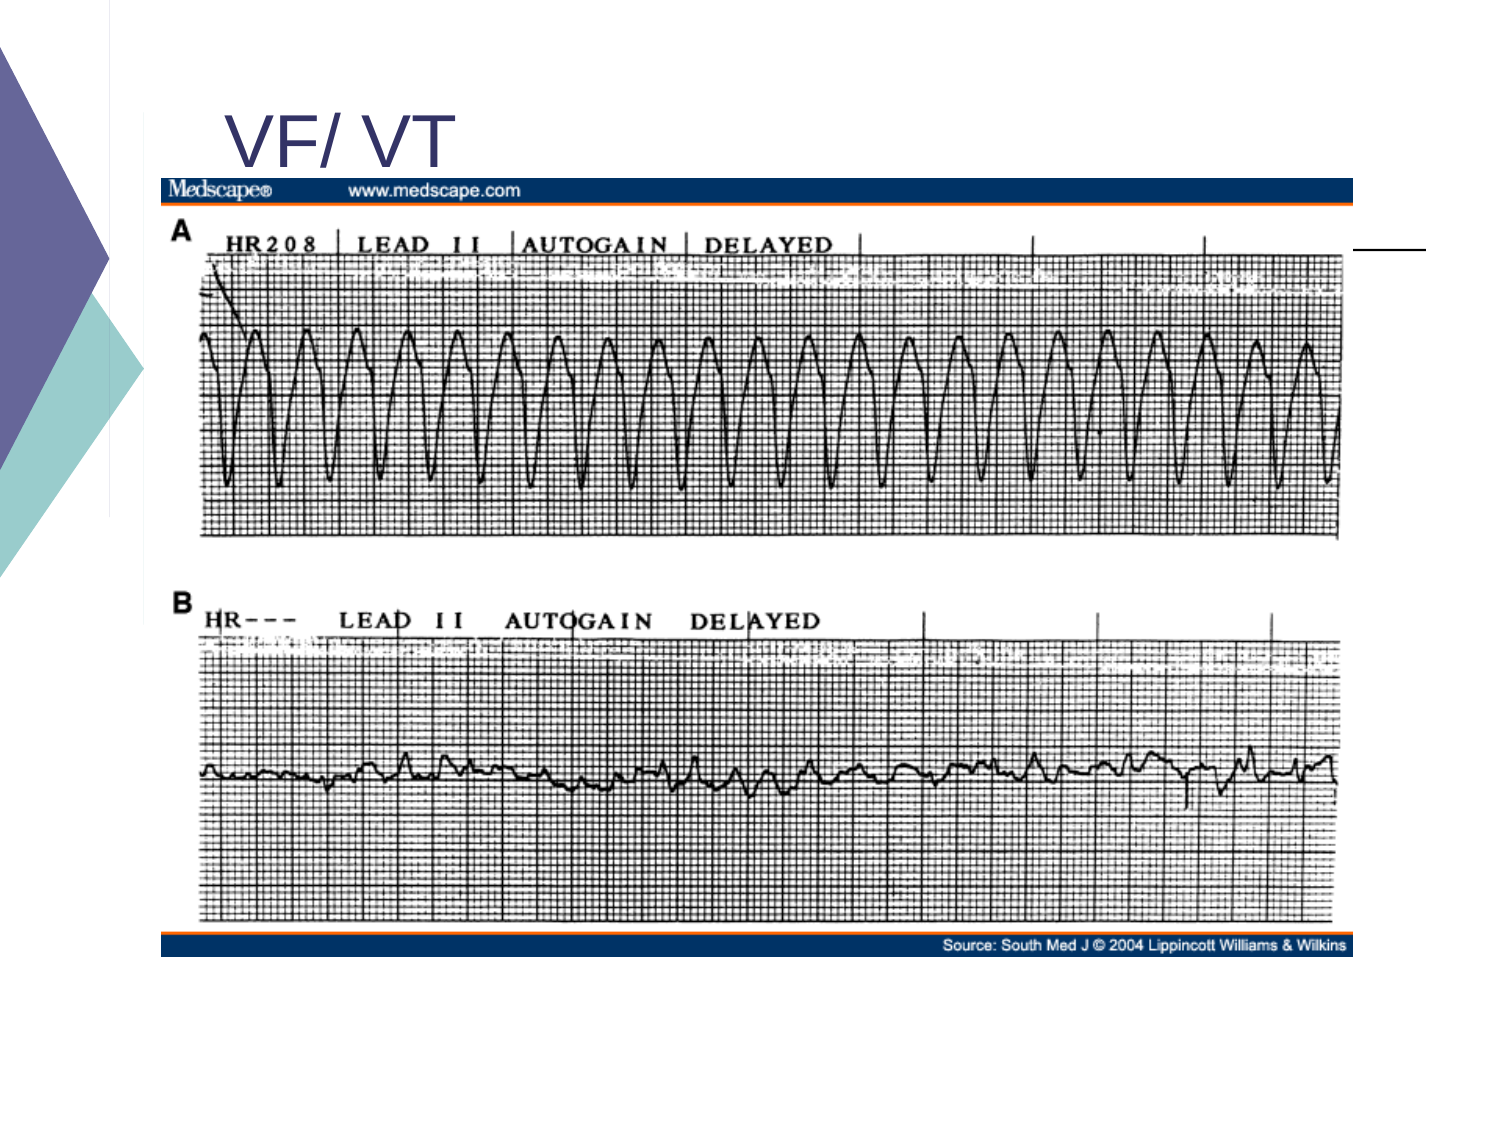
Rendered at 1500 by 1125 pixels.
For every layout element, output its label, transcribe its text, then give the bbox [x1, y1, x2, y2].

picture [161, 178, 1353, 957]
title VF/ VT [224, 41, 1425, 237]
